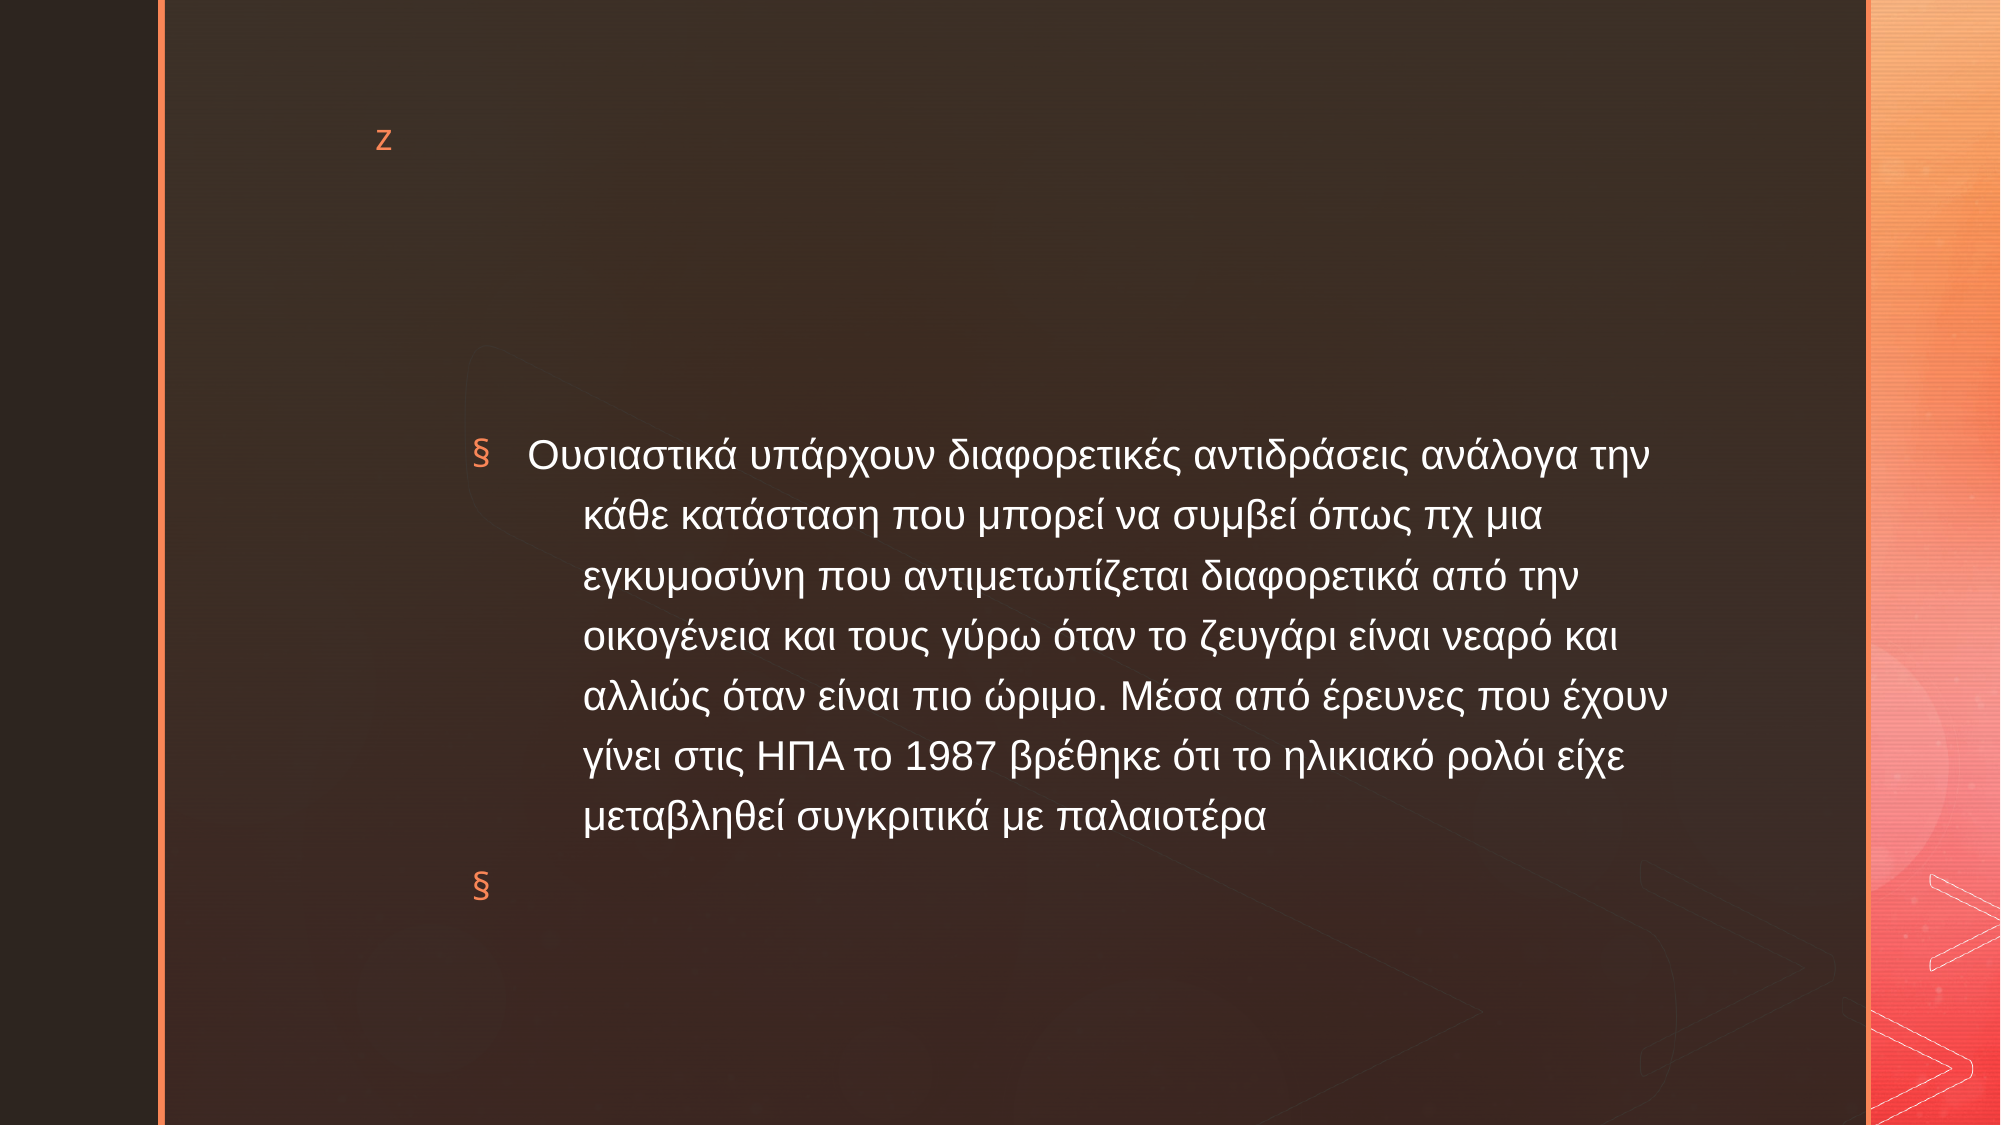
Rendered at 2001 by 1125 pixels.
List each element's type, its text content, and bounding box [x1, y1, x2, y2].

list Ουσιαστικά υπάρχουν διαφορετικές αντιδράσεις ανάλογα την κάθε κατάσταση που μπορεί να συμβεί όπως πχ μια εγκυμοσύνη που αντιμετωπίζεται διαφορετικά από την οικογένεια και τους γύρω όταν το ζευγάρι είναι νεαρό και αλλιώς όταν είναι πιο ώριμο. Μέσα από έρευνες που έχουν γίνει στις ΗΠΑ το 1987 βρέθηκε ότι το ηλικιακό ρολόι είχε μεταβληθεί συγκριτικά με παλαιοτέρα [454, 336, 1734, 993]
